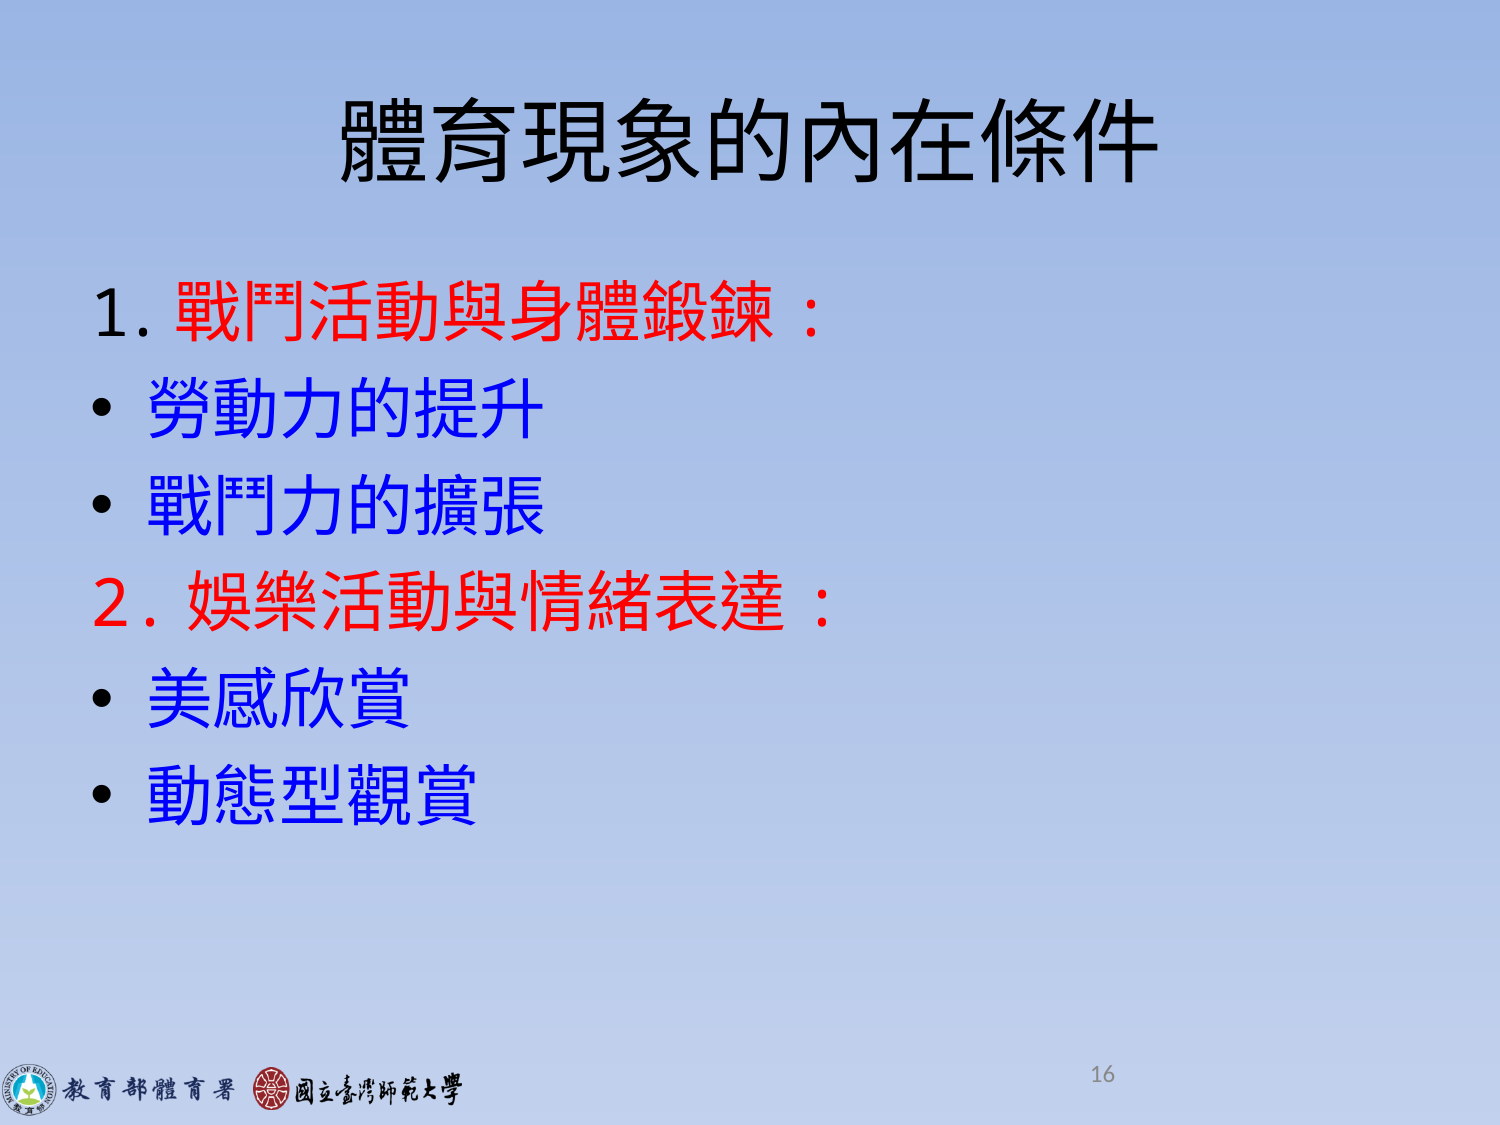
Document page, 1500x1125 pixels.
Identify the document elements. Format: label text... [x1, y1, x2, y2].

list 戰鬥活動與身體鍛鍊: 勞動力的提升 戰鬥力的擴張 2.娛樂活動與情緒表達: 美感欣賞 動態型觀賞 [75, 262, 1426, 1005]
text_box [1074, 1042, 1426, 1103]
title 體育現象的內在條件 [75, 45, 1426, 233]
